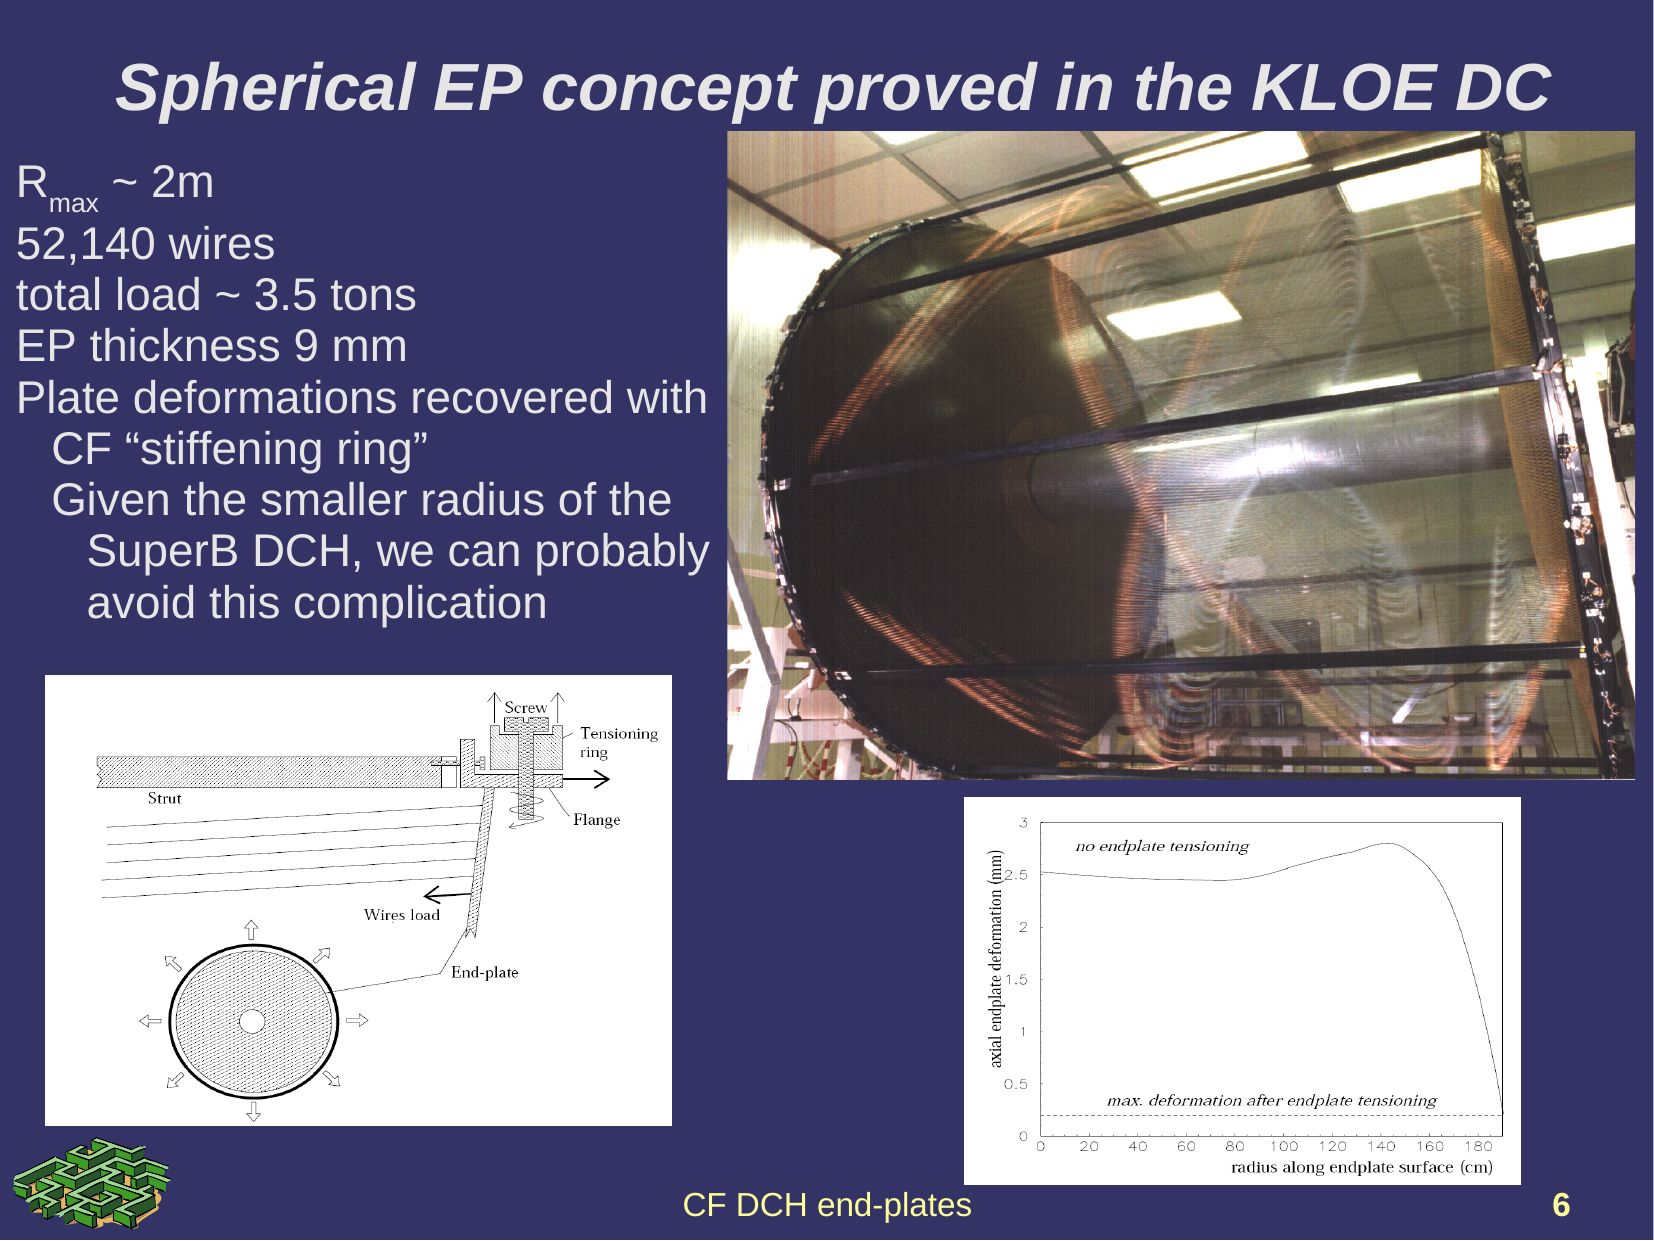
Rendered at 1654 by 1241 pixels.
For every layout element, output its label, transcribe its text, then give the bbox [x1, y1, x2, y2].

title Spherical EP concept proved in the KLOE DC [39, 13, 1630, 131]
picture [45, 675, 672, 1126]
subtitle Rmax ~ 2m 52,140 wires total load ~ 3.5 tons EP thickness 9 mm Plate deformations recovered with CF “stiffening ring” Given the smaller radius of the SuperB DCH, we can probably avoid this complication [15, 130, 737, 653]
picture [964, 797, 1521, 1185]
picture [727, 131, 1636, 780]
